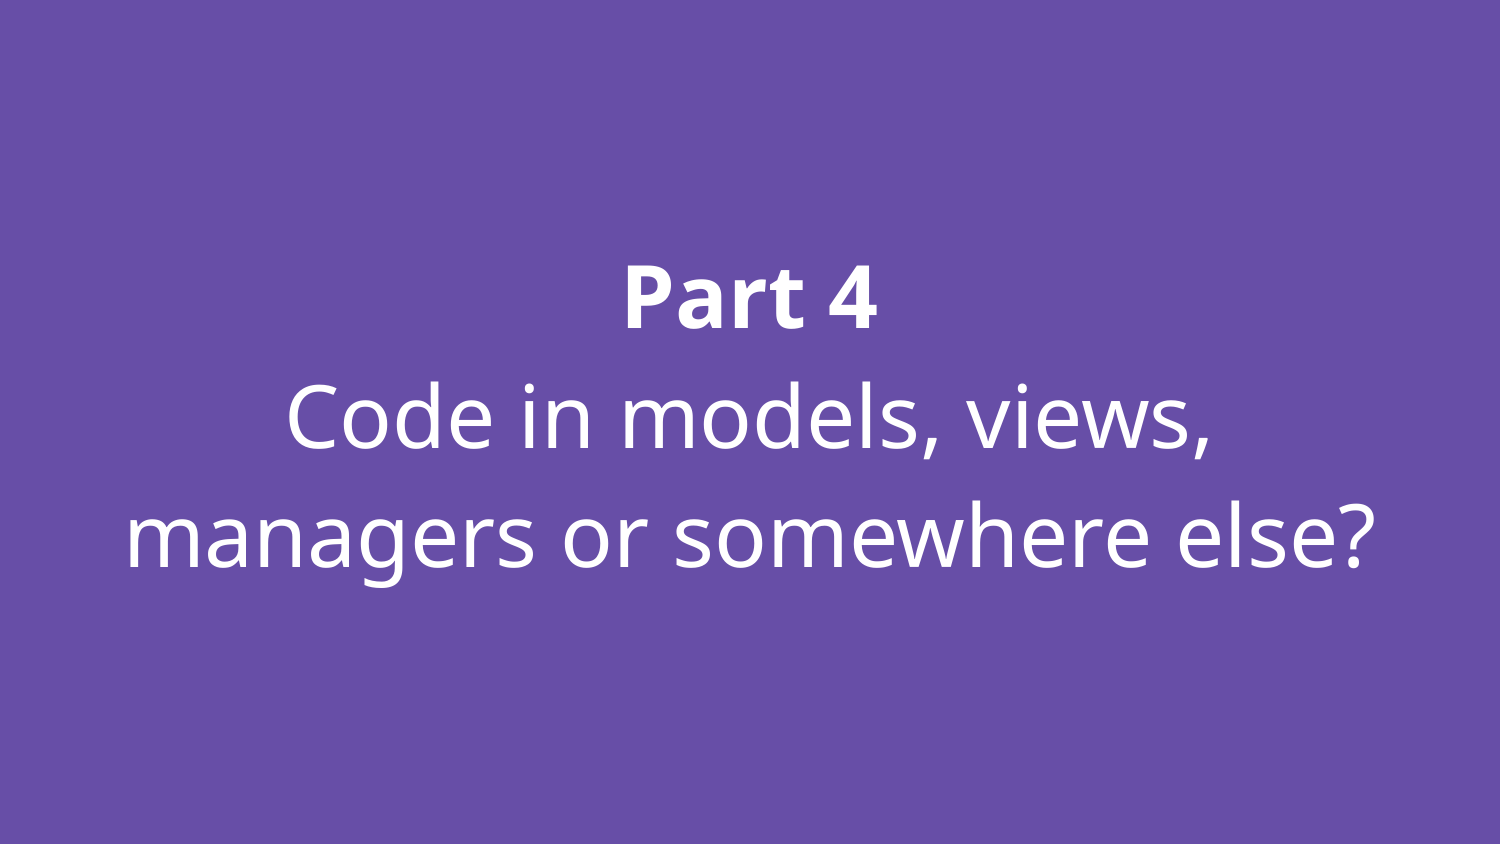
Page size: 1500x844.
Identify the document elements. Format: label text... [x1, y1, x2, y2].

title Part 4 Code in models, views, managers or somewhere else? [75, 58, 1425, 771]
